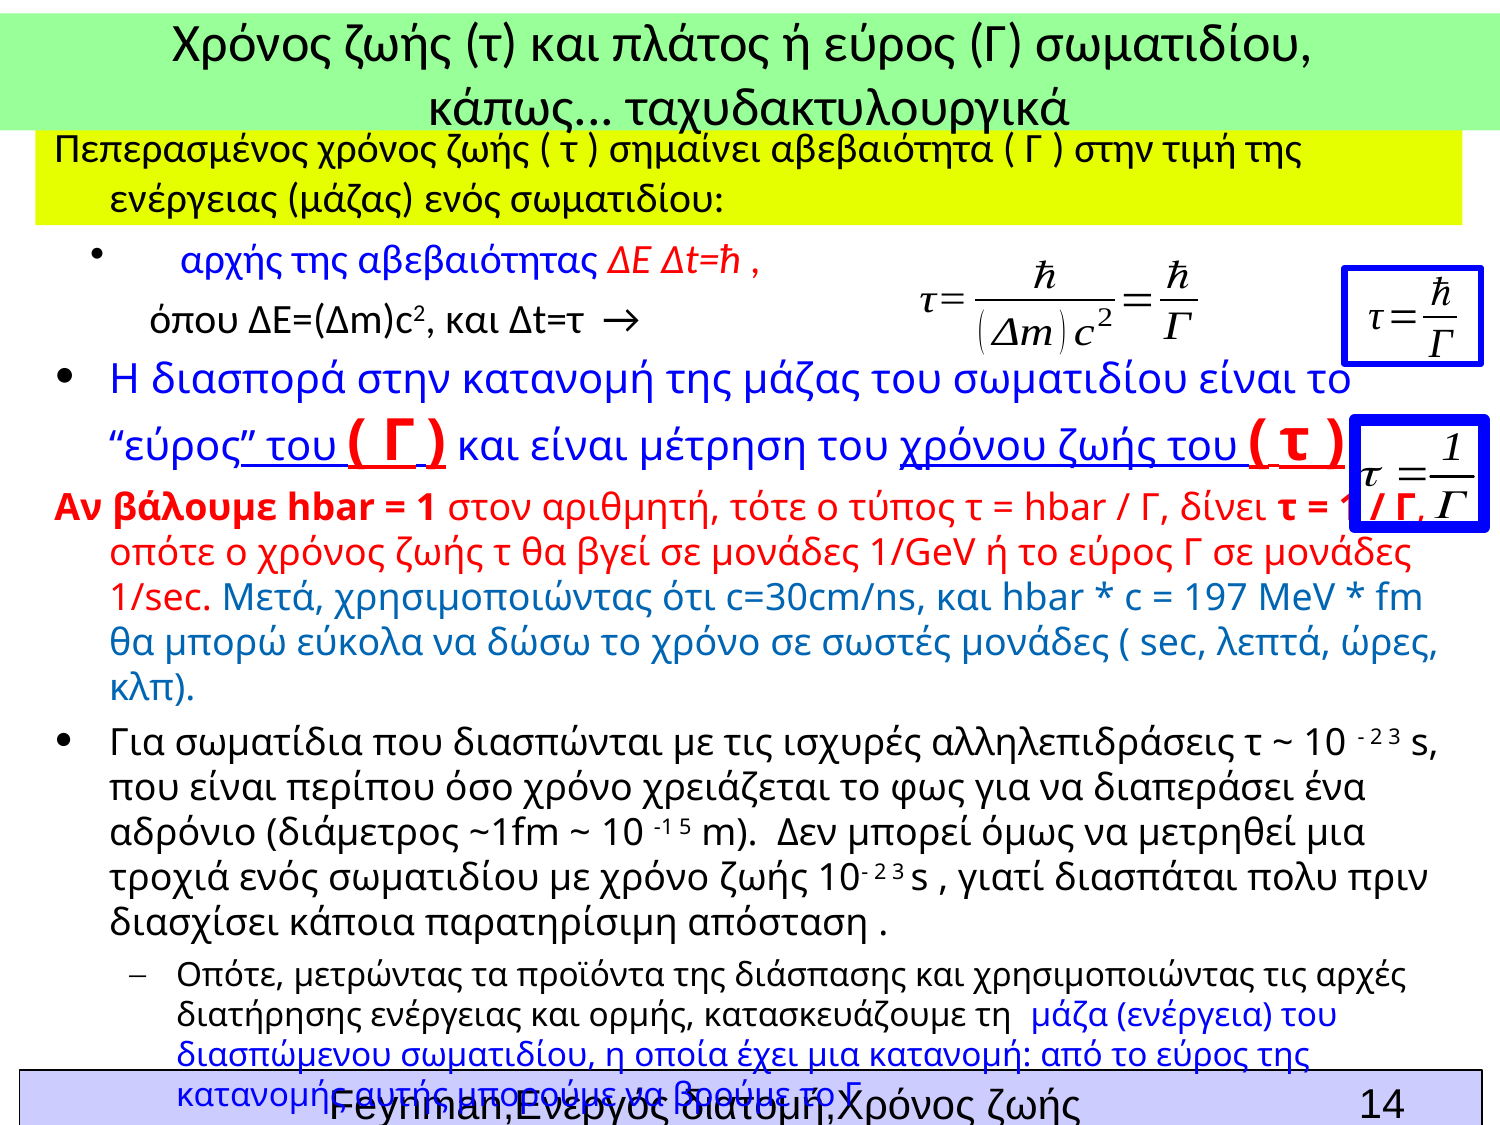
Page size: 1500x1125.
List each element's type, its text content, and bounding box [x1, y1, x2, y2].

chart [1356, 276, 1470, 367]
text_box [35, 131, 39, 226]
chart [1361, 426, 1478, 521]
chart [906, 260, 1217, 357]
text_box Χρόνος ζωής (τ) και πλάτος ή εύρος (Γ) σωματιδίου, κάπως... ταχυδακτυλουργικά [0, 13, 1500, 131]
text_box Πεπερασμένος χρόνος ζωής ( τ ) σημαίνει αβεβαιότητα ( Γ ) στην τιμή της ενέργειας (μάζας) ενός σωματιδίου: αρχής της αβεβαιότητας ΔΕ Δt=ħ , όπου ΔΕ=(Δm)c2, και Δt=τ → Η διασπορά στην κατανομή της μάζας του σωματιδίου είναι το “εύρος” του ( Γ ) και είναι μέτρηση του χρόνου ζωής του ( τ ) Αν βάλουμε hbar = 1 στον αριθμητή, τότε ο τύπος τ = hbar / Γ, δίνει τ = 1 / Γ, οπότε ο χρόνος ζωής τ θα βγεί σε μονάδες 1/GeV ή το εύρος Γ σε μονάδες 1/sec. Μετά, χρησιμοποιώντας ότι c=30cm/ns, και hbar * c = 197 MeV * fm θα μπορώ εύκολα να δώσω το χρόνο σε σωστές μονάδες ( sec, λεπτά, ώρες, κλπ). Για σωματίδια που διασπώνται με τις ισχυρές αλληλεπιδράσεις τ ~ 10 - 2 3 s, που είναι περίπου όσο χρόνο χρειάζεται το φως για να διαπεράσει ένα αδρόνιο (διάμετρος ~1fm ~ 10 -1 5 m). Δεν μπορεί όμως να μετρηθεί μια τροχιά ενός σωματιδίου με χρόνο ζωής 10- 2 3 s , γιατί διασπάται πολυ πριν διασχίσει κάποια παρατηρίσιμη απόσταση . Οπότε, μετρώντας τα προϊόντα της διάσπασης και χρησιμοποιώντας τις αρχές διατήρησης ενέργειας και ορμής, κατασκευάζουμε τη μάζα (ενέργεια) του διασπώμενου σωματιδίου, η οποία έχει μια κατανομή: από το εύρος της κατανομής αυτής μπορούμε να βρούμε το Γ [39, 113, 1463, 847]
